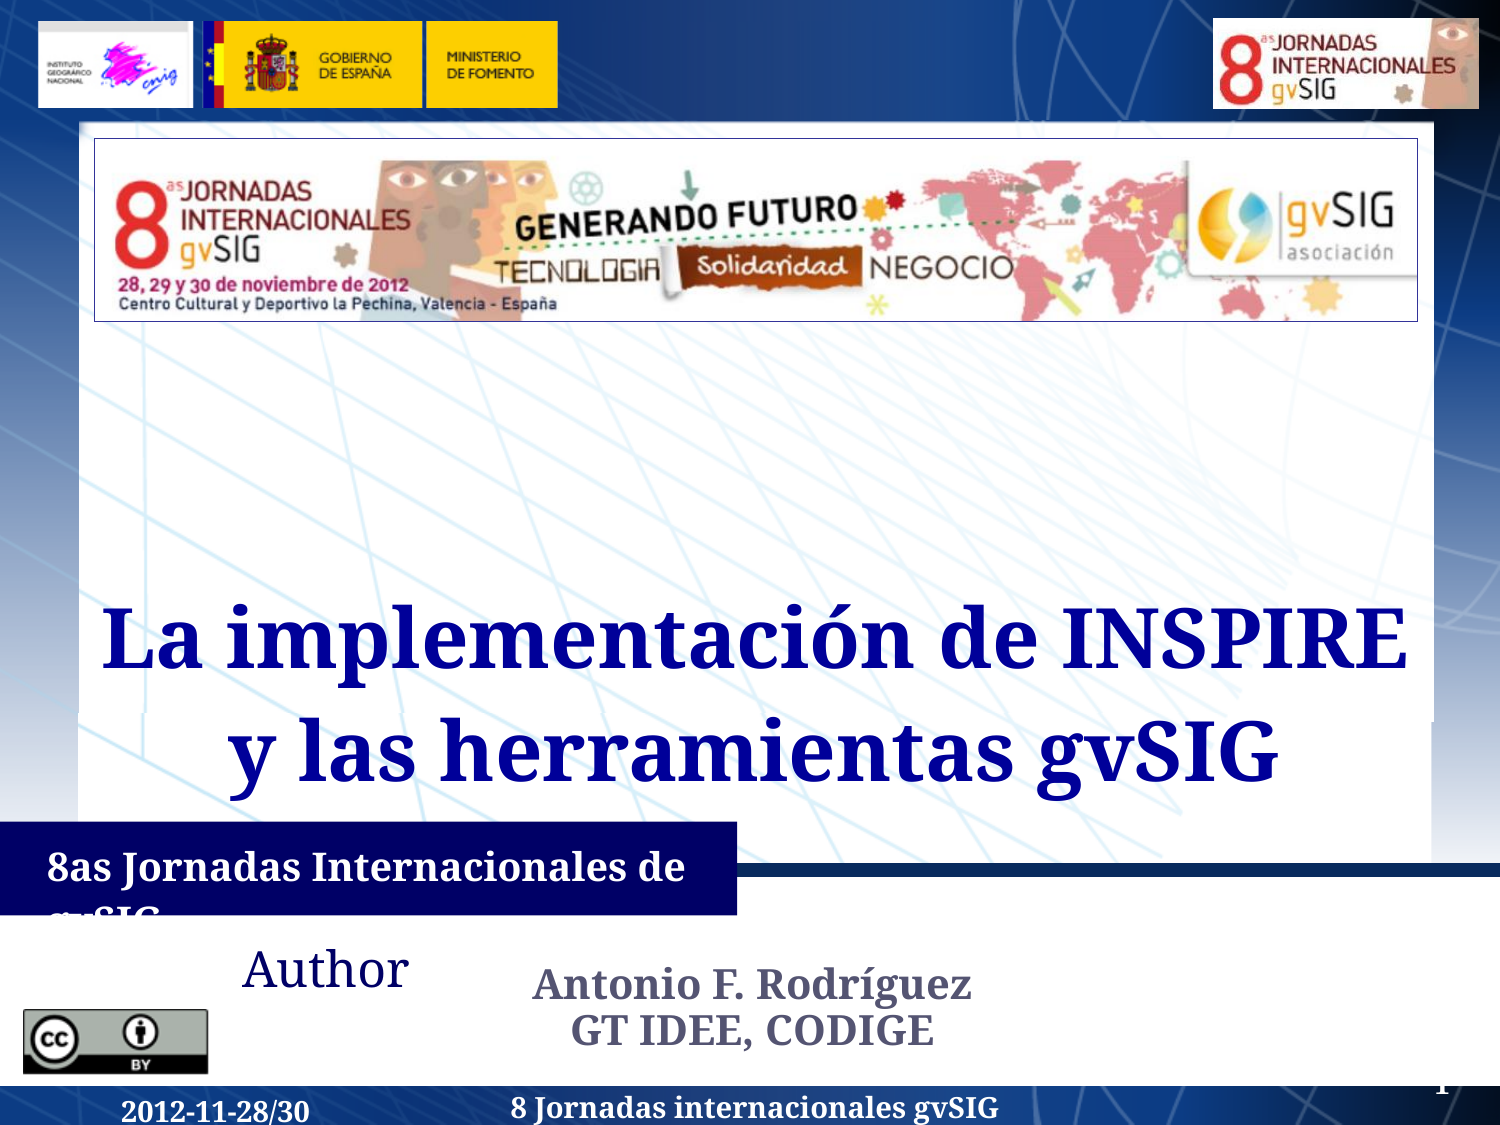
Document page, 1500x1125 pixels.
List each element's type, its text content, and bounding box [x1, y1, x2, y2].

text_box La implementación de INSPIRE y las herramientas gvSIG [1110, 622, 1142, 667]
text_box La implementación de INSPIRE y las herramientas gvSIG [77, 571, 1433, 667]
text_box Antonio F. Rodríguez GT IDEE, CODIGE [227, 956, 1278, 1044]
picture [0, 0, 1500, 877]
picture [0, 1086, 1500, 1125]
